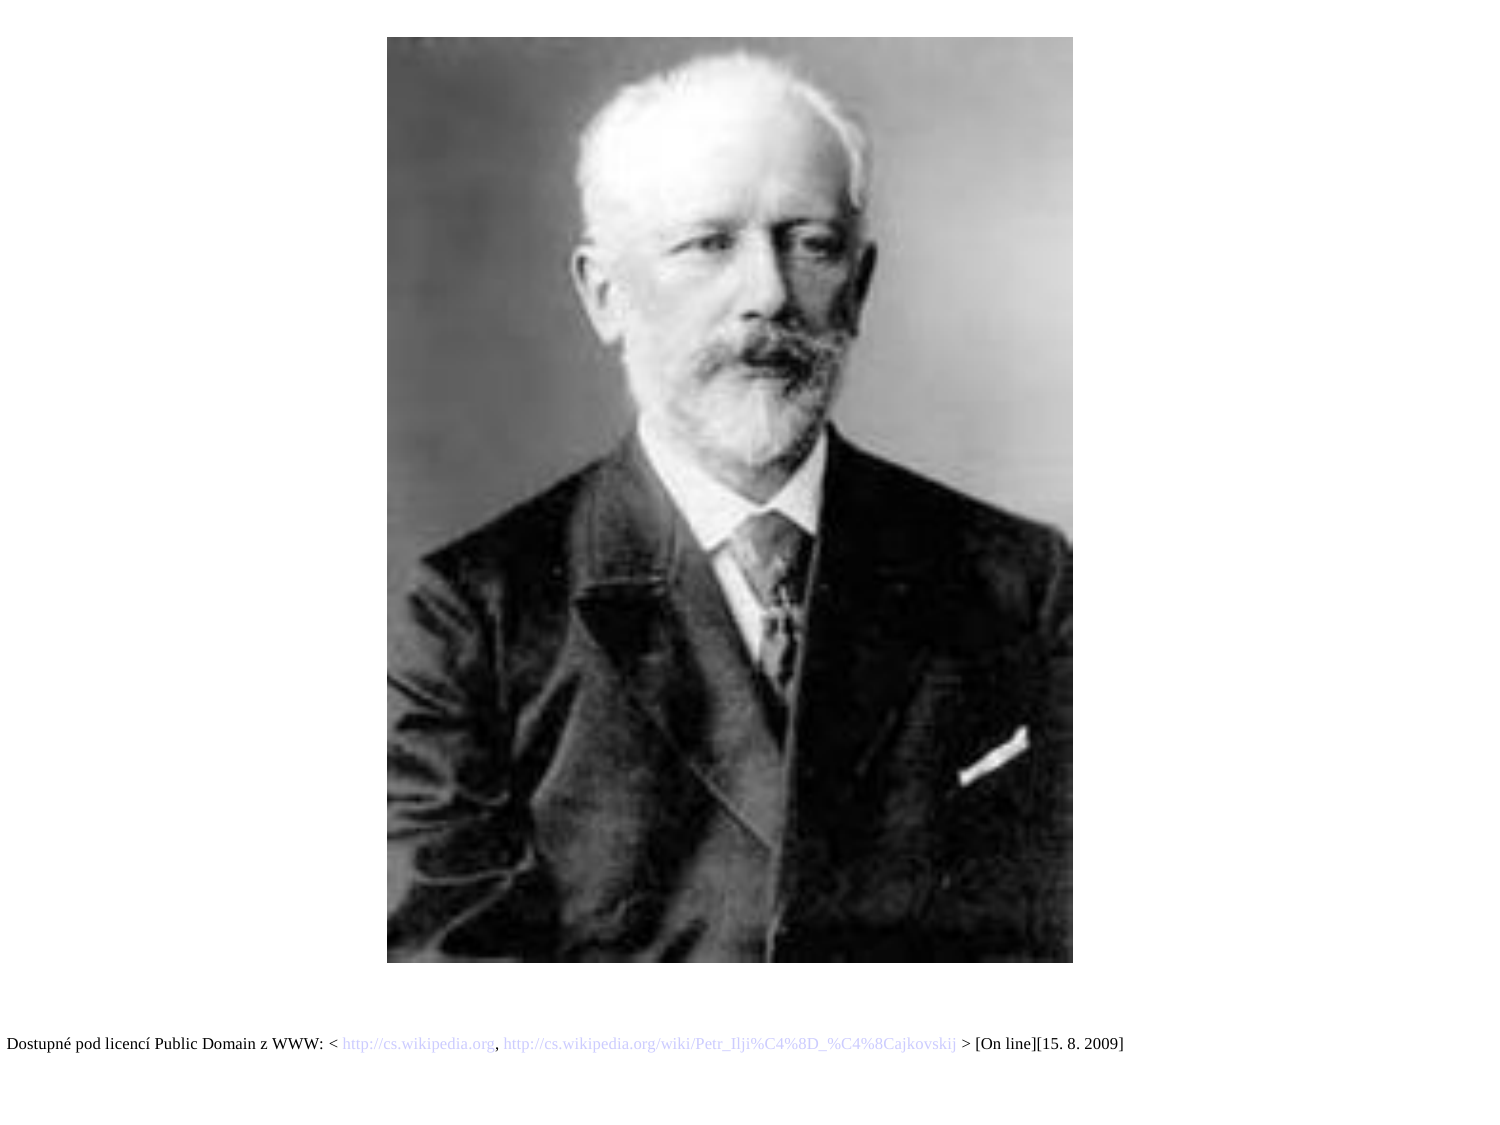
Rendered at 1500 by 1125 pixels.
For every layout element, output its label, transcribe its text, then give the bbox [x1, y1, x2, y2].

picture [387, 37, 1073, 963]
text_box Dostupné pod licencí Public Domain z WWW: < http://cs.wikipedia.org, http://cs.wikipedia.org/wiki/Petr_Ilji%C4%8D_%C4%8Cajkovskij > [On line][15. 8. 2009] [0, 1024, 1139, 1061]
